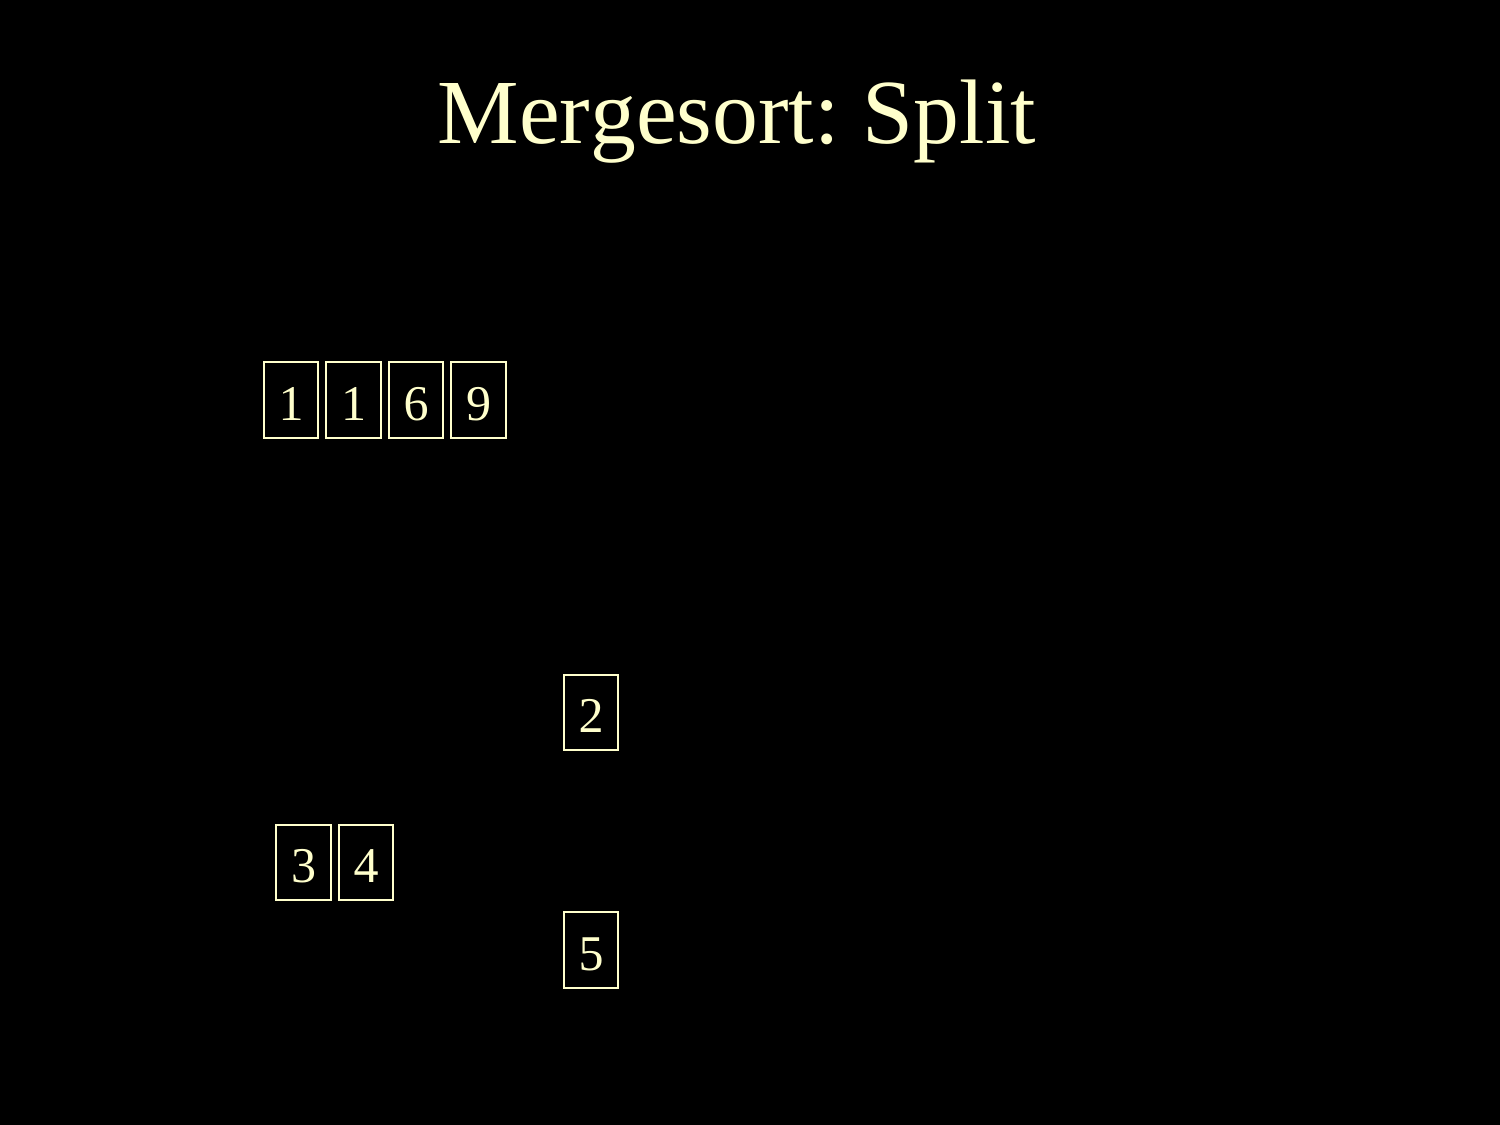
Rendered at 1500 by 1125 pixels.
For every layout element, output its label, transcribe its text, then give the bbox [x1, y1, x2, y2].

text_box 1 [263, 362, 319, 438]
text_box 3 [276, 824, 331, 901]
text_box 4 [338, 824, 394, 901]
text_box 6 [388, 362, 444, 438]
text_box 5 [563, 912, 619, 988]
text_box 2 [563, 674, 619, 751]
text_box 1 [326, 362, 381, 438]
title Mergesort: Split [8, 50, 1467, 176]
text_box 9 [451, 362, 506, 438]
